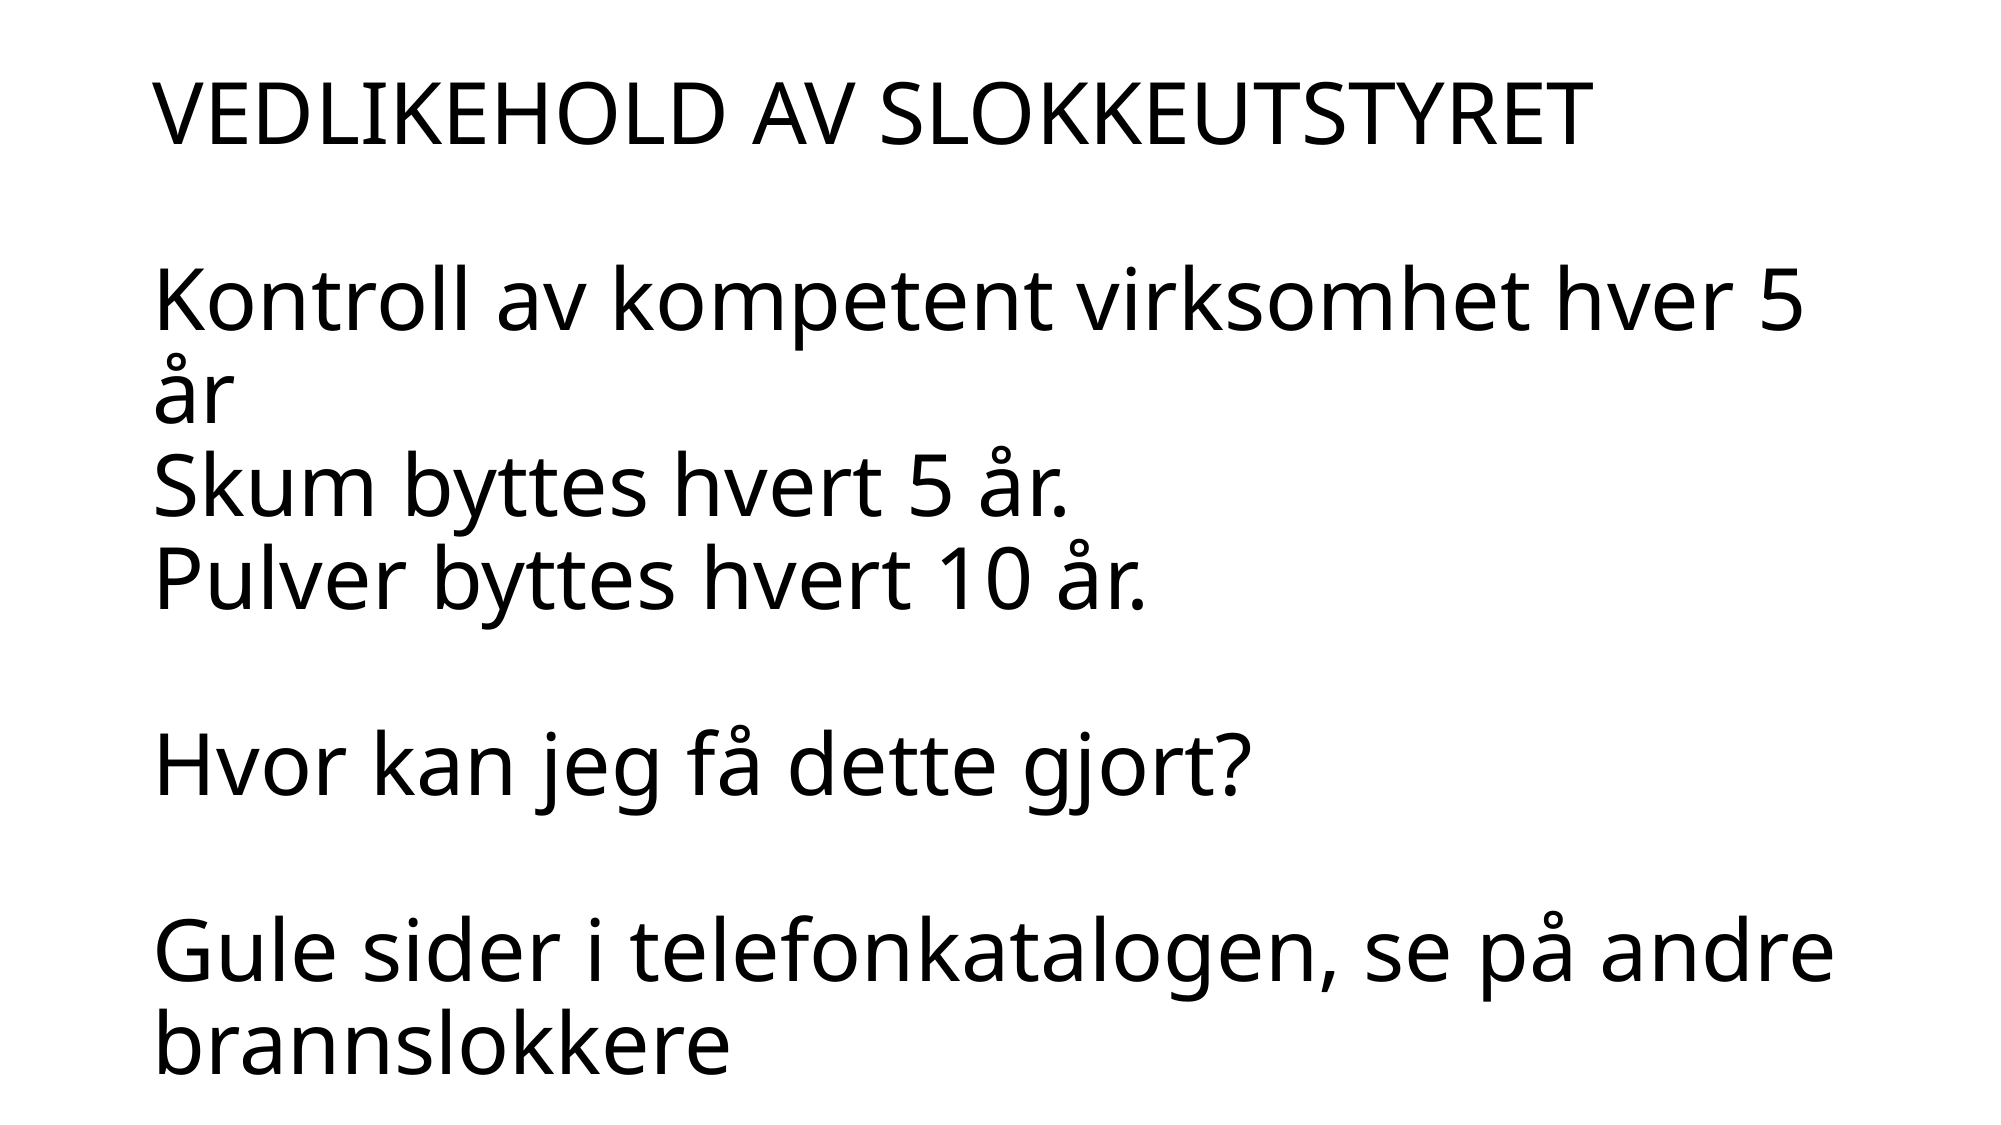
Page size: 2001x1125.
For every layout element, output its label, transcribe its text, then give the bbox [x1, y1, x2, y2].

title VEDLIKEHOLD AV SLOKKEUTSTYRET Kontroll av kompetent virksomhet hver 5 år Skum byttes hvert 5 år. Pulver byttes hvert 10 år. Hvor kan jeg få dette gjort? Gule sider i telefonkatalogen, se på andre brannslokkere [137, 59, 1923, 1104]
